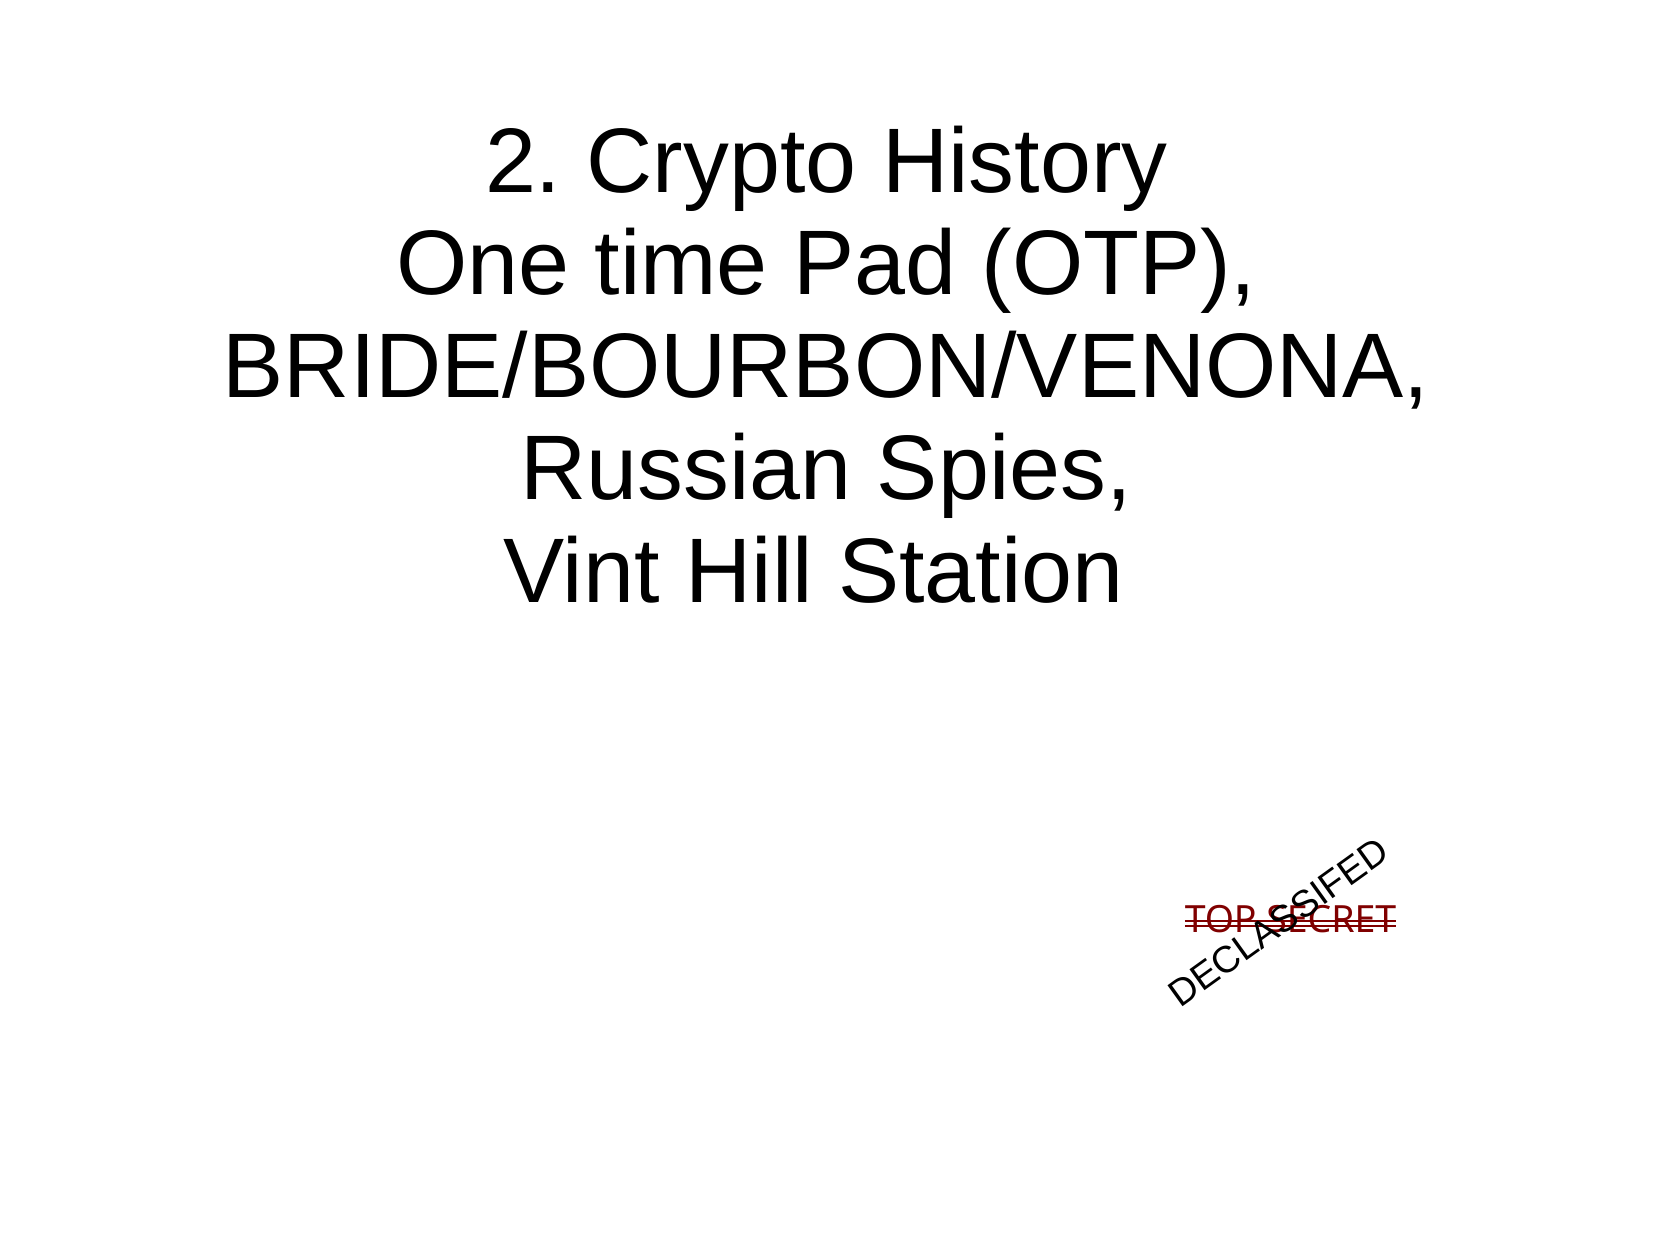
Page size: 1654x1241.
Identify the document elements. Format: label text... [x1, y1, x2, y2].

text_box DECLASSIFED [1144, 795, 1441, 1030]
text_box TOP SECRET [1170, 885, 1280, 942]
title 2. Crypto History One time Pad (OTP), BRIDE/BOURBON/VENONA, Russian Spies, Vint Hill Station [82, 109, 1571, 622]
text_box TOP SECRET [1302, 885, 1456, 942]
